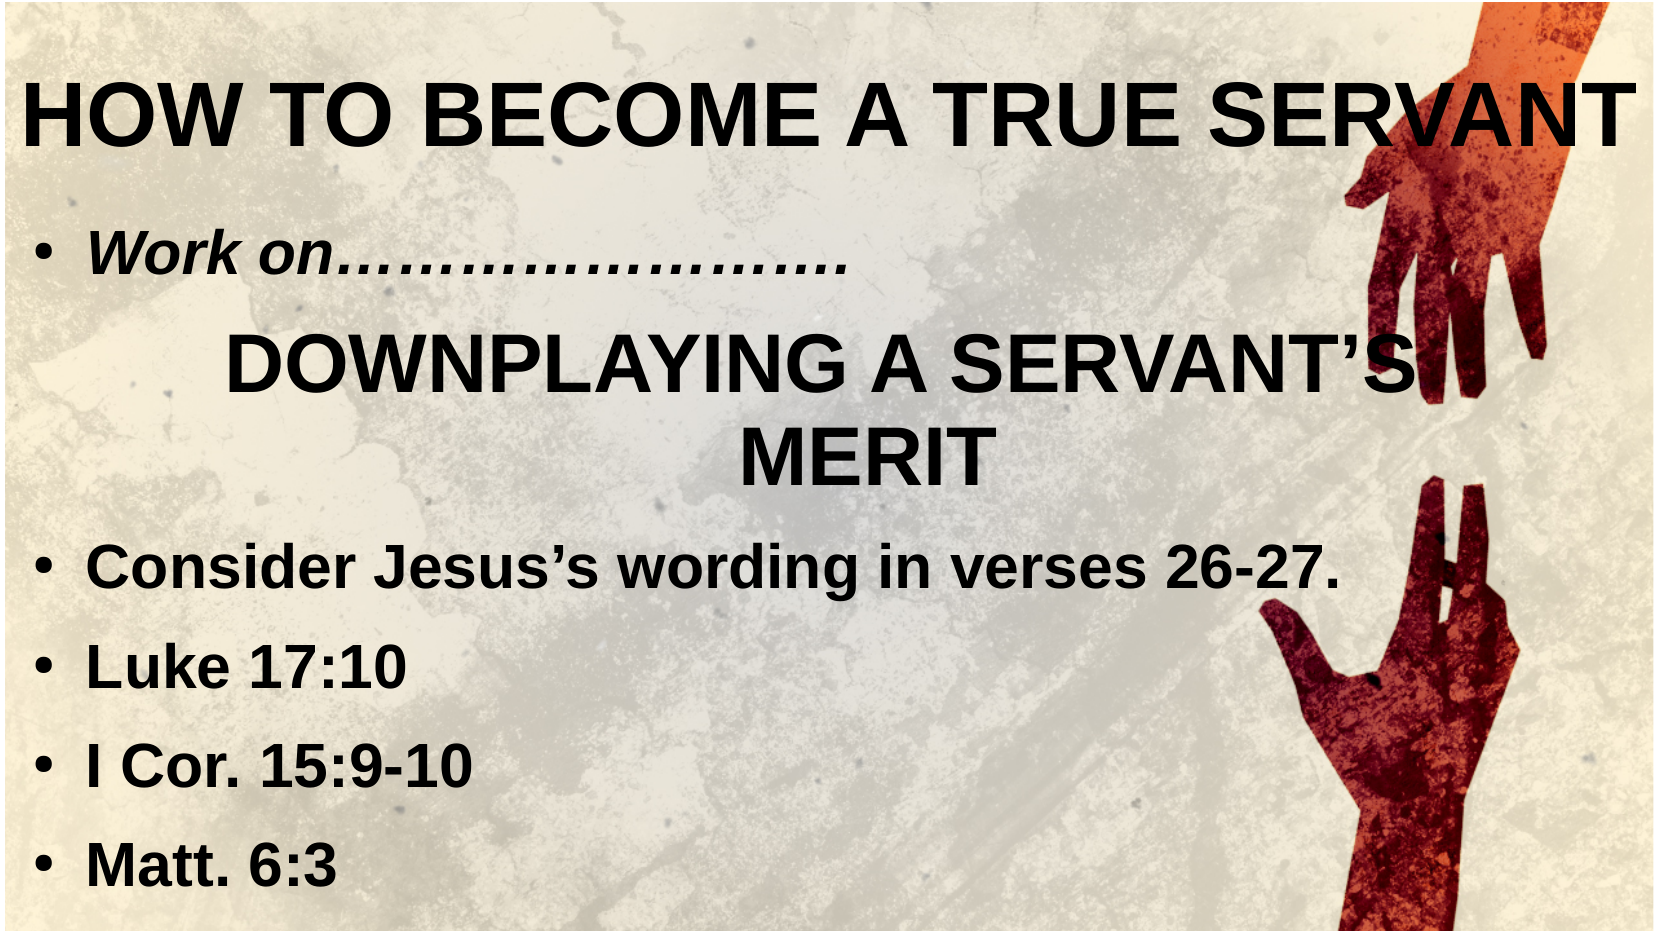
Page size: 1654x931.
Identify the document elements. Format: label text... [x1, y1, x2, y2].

picture [5, 193, 1654, 931]
title HOW TO BECOME A TRUE SERVANT [5, 37, 1654, 193]
list Work on……………………. DOWNPLAYING A SERVANT’S MERIT Consider Jesus’s wording in verses 26-27. Luke 17:10 I Cor. 15:9-10 Matt. 6:3 [15, 217, 1651, 916]
picture [5, 2, 1654, 37]
